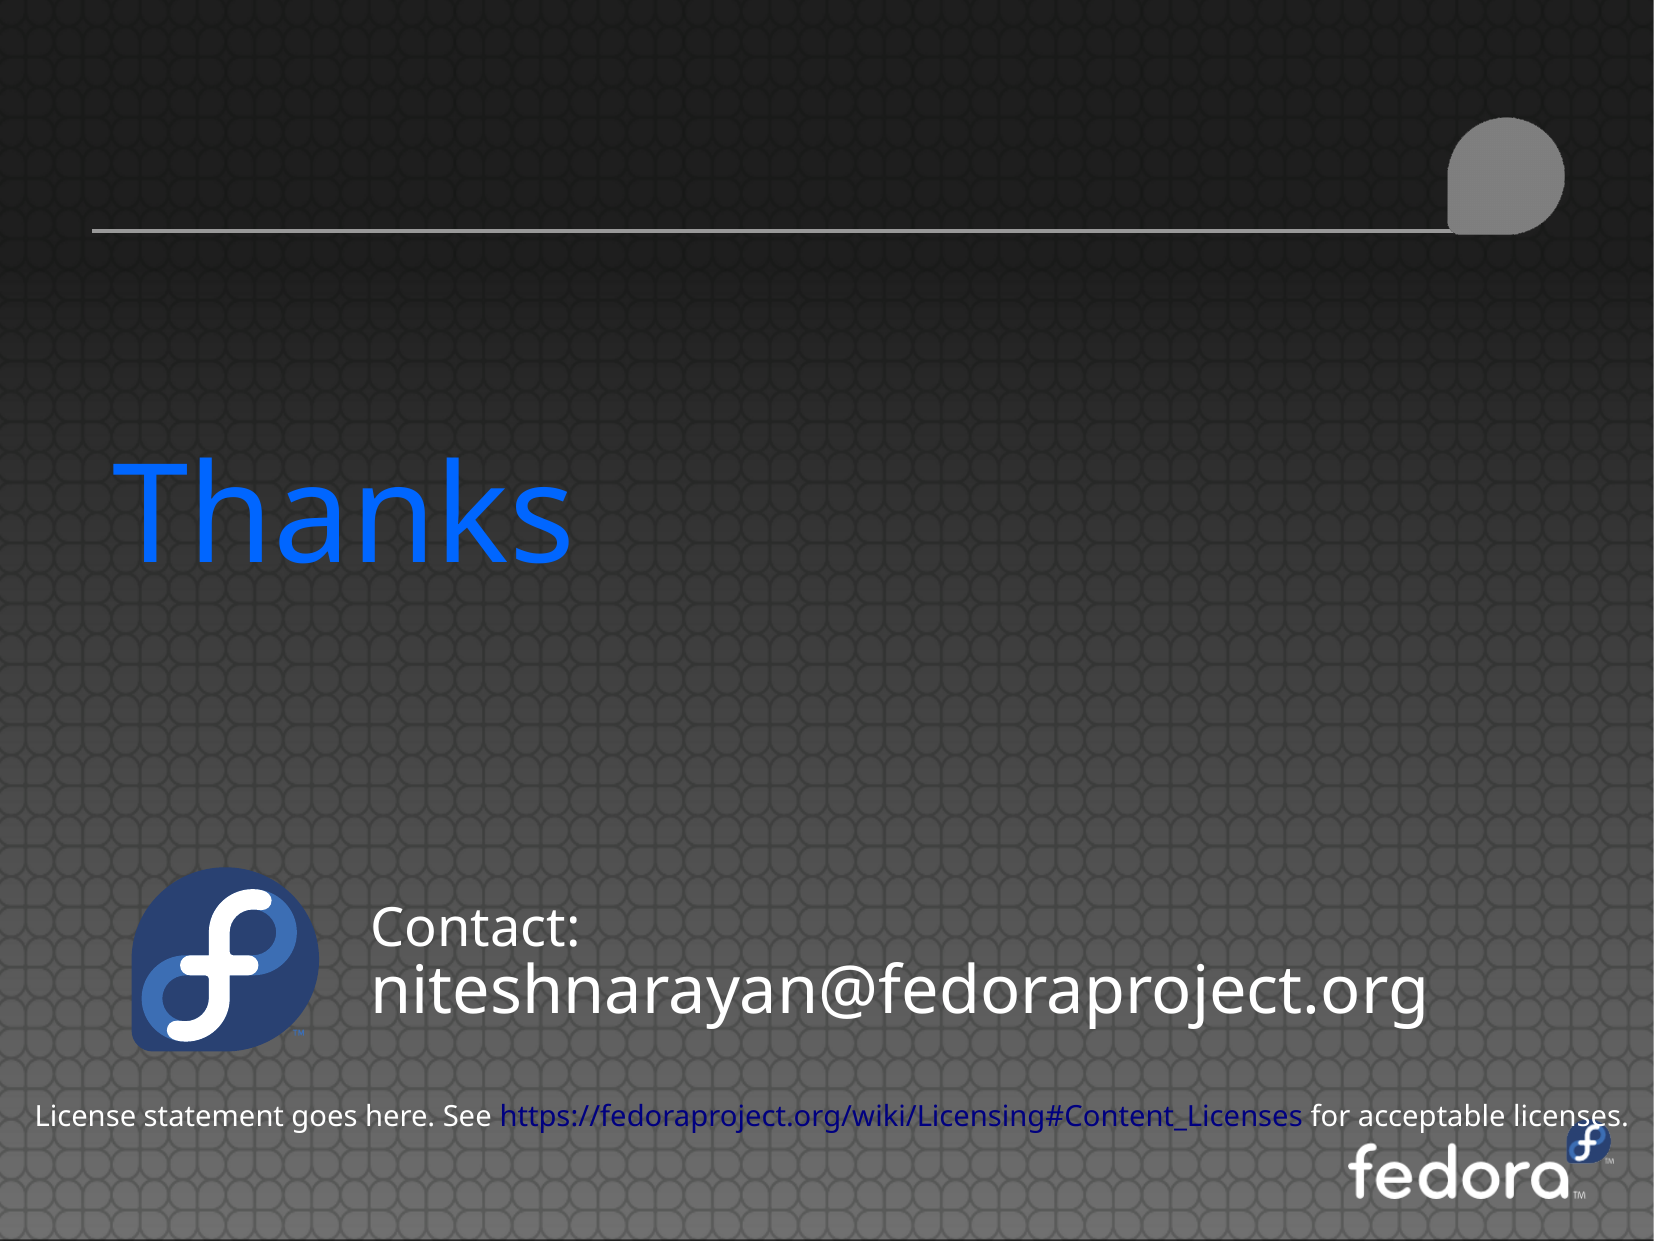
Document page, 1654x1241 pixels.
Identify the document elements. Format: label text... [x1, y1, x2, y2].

text_box License statement goes here. See https://fedoraproject.org/wiki/Licensing#Content_Licenses for acceptable licenses. [52, 1087, 1611, 1171]
picture [0, 0, 1654, 1241]
text_box niteshnarayan@fedoraproject.org [355, 935, 1507, 1087]
title Thanks [112, 412, 1654, 605]
text_box Contact: [355, 880, 710, 956]
